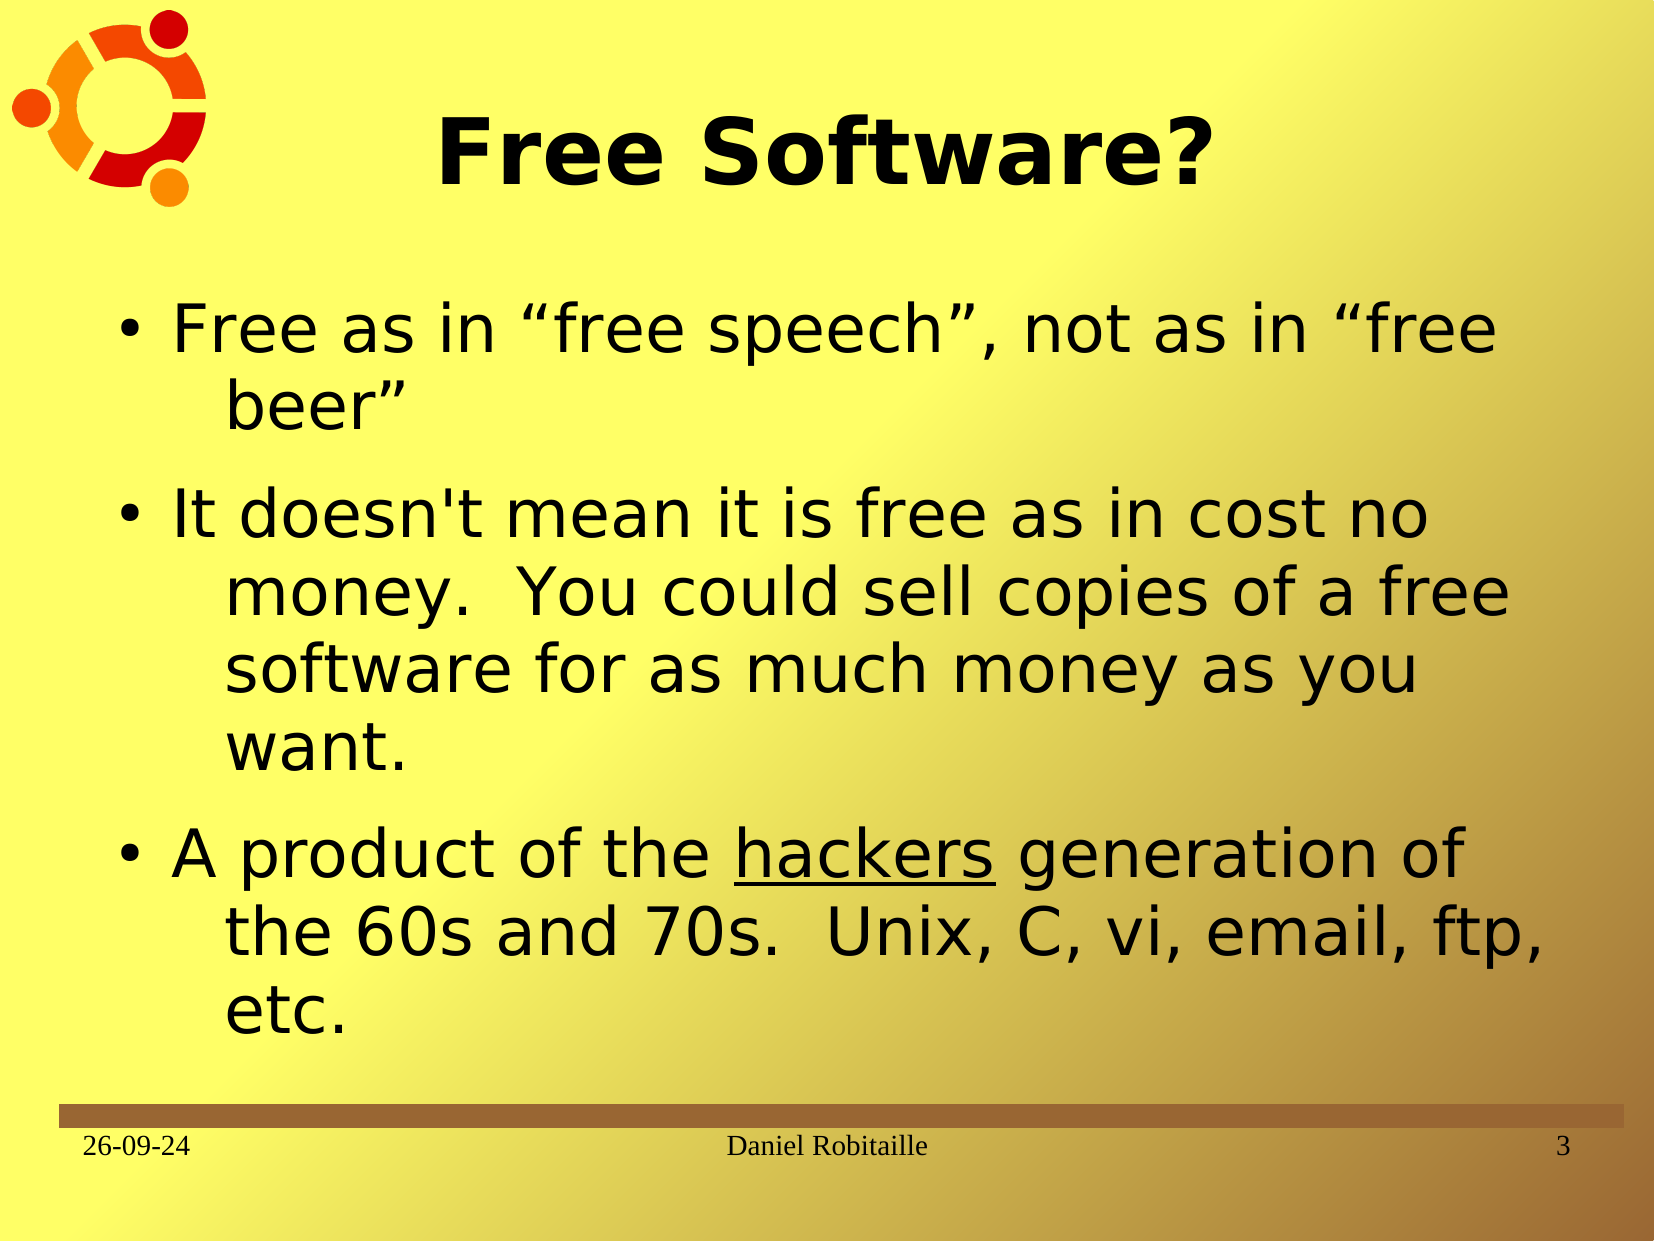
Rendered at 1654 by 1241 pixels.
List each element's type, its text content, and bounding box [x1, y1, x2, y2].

title Free Software? [82, 49, 1571, 257]
picture [12, 10, 207, 207]
list Free as in “free speech”, not as in “free beer” It doesn't mean it is free as in cost no money. You could sell copies of a free software for as much money as you want. A product of the hackers generation of the 60s and 70s. Unix, C, vi, email, ftp, etc. [82, 290, 1571, 1109]
